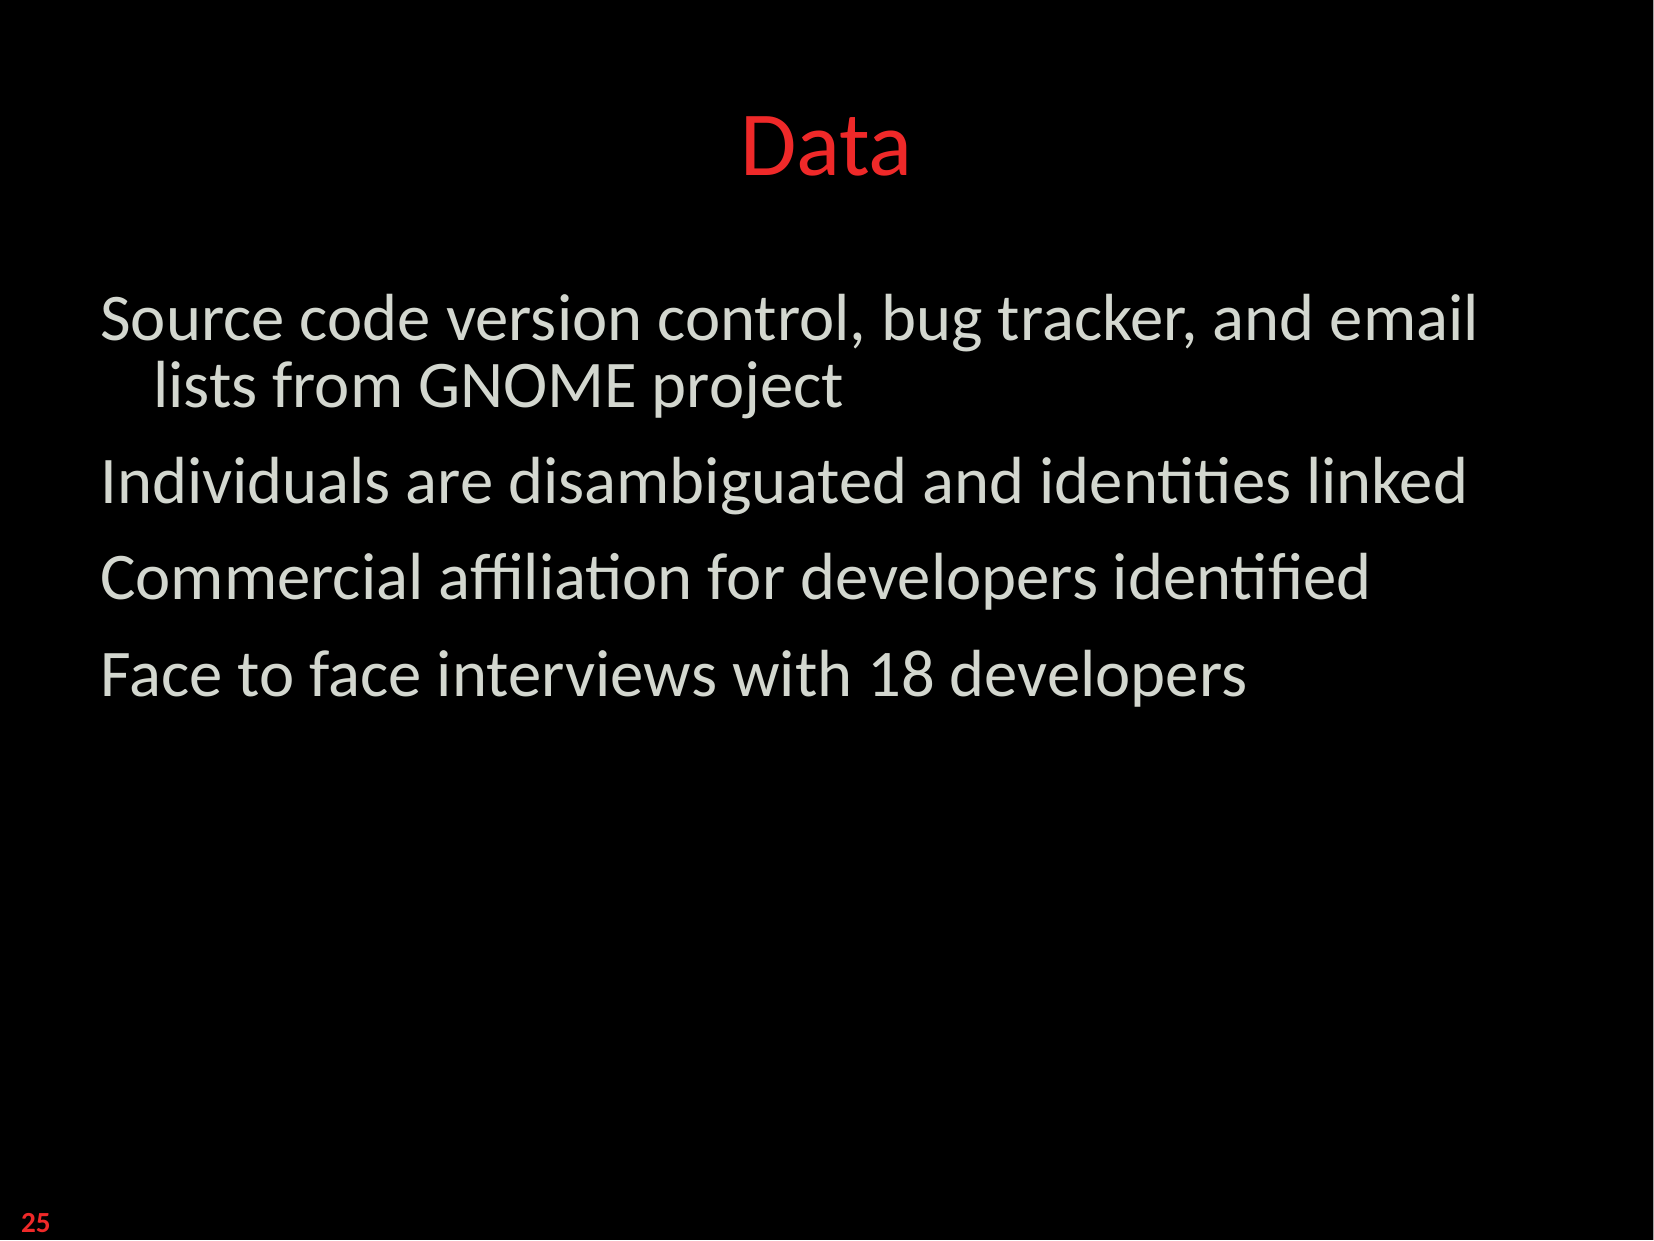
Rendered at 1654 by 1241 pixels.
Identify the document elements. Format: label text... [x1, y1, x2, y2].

list Source code version control, bug tracker, and email lists from GNOME project Individuals are disambiguated and identities linked Commercial affiliation for developers identified Face to face interviews with 18 developers [82, 290, 1571, 1094]
title Data [82, 56, 1571, 250]
